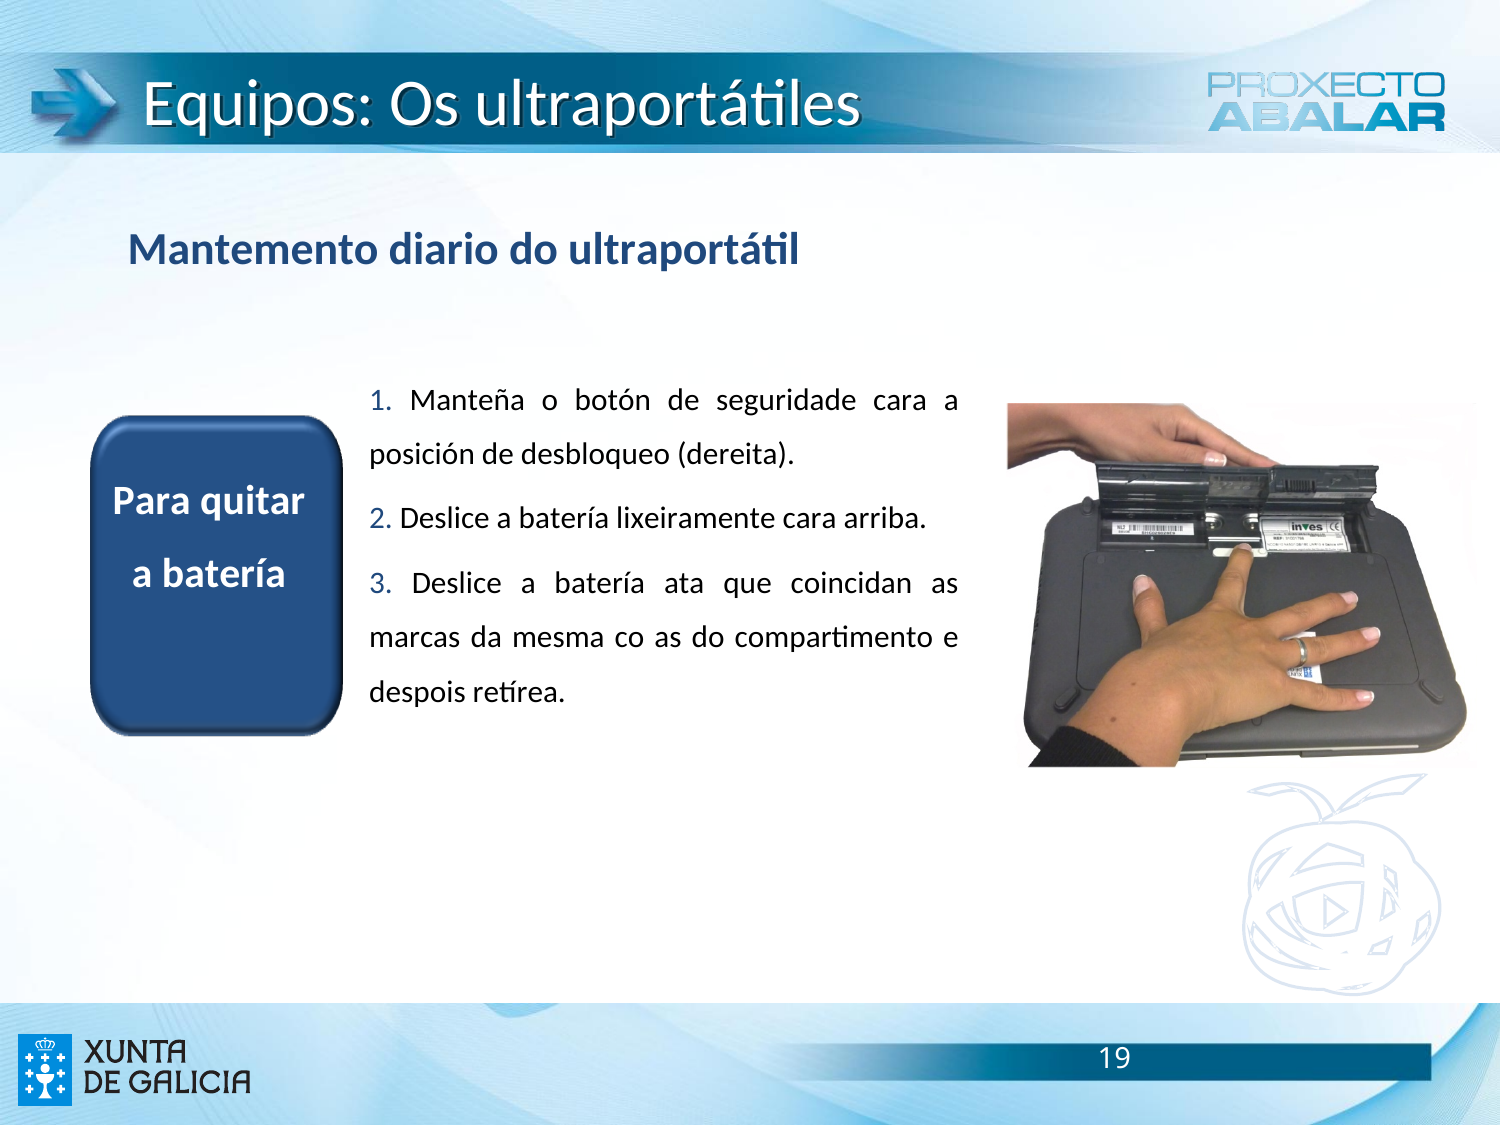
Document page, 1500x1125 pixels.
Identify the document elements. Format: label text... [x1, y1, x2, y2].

text_box 1. Manteña o botón de seguridade cara a posición de desbloqueo (dereita). 2. Deslice a batería lixeiramente cara arriba. 3. Deslice a batería ata que coincidan as marcas da mesma co as do compartimento e despois retírea. [354, 354, 975, 717]
text_box Equipos: Os ultraportátiles [142, 58, 863, 139]
text_box [1242, 773, 1442, 997]
text_box Mantemento diario do ultraportátil [113, 186, 1383, 282]
text_box <número> [1082, 1031, 1433, 1092]
text_box Para quitar a batería [88, 442, 330, 604]
picture [0, 0, 1500, 1125]
